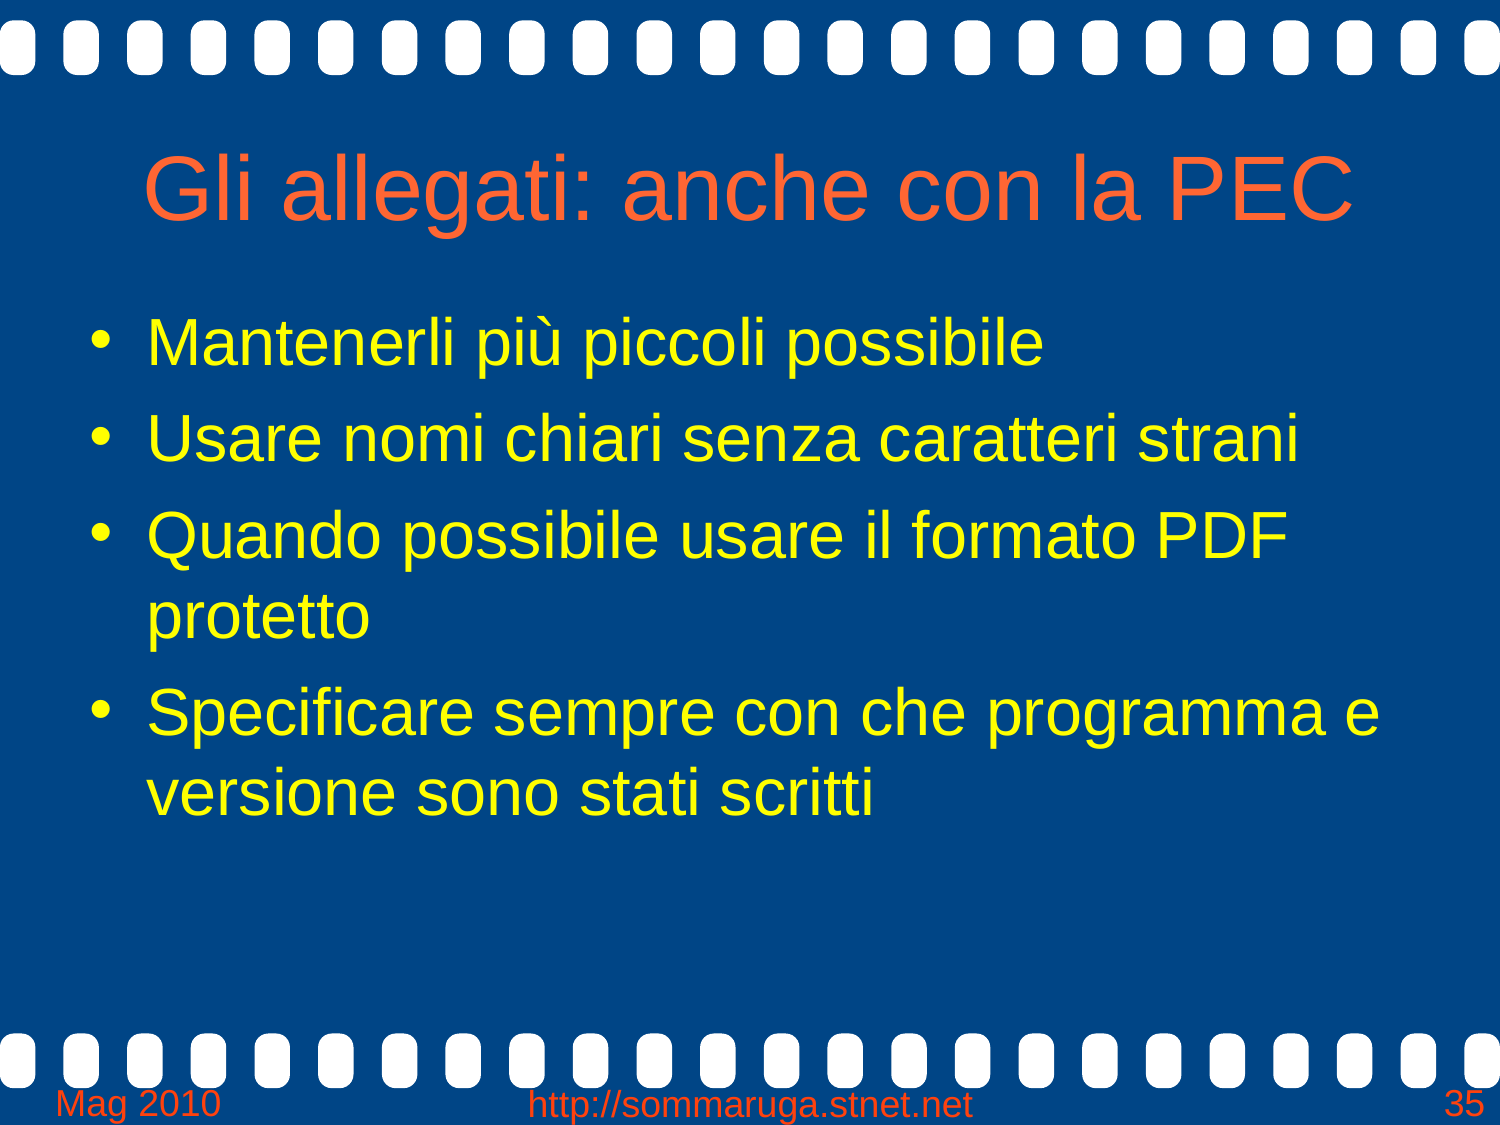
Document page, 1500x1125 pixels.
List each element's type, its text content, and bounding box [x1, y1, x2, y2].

list Mantenerli più piccoli possibile Usare nomi chiari senza caratteri strani Quando possibile usare il formato PDF protetto Specificare sempre con che programma e versione sono stati scritti [75, 290, 1426, 1021]
title Gli allegati: anche con la PEC [75, 58, 1426, 290]
